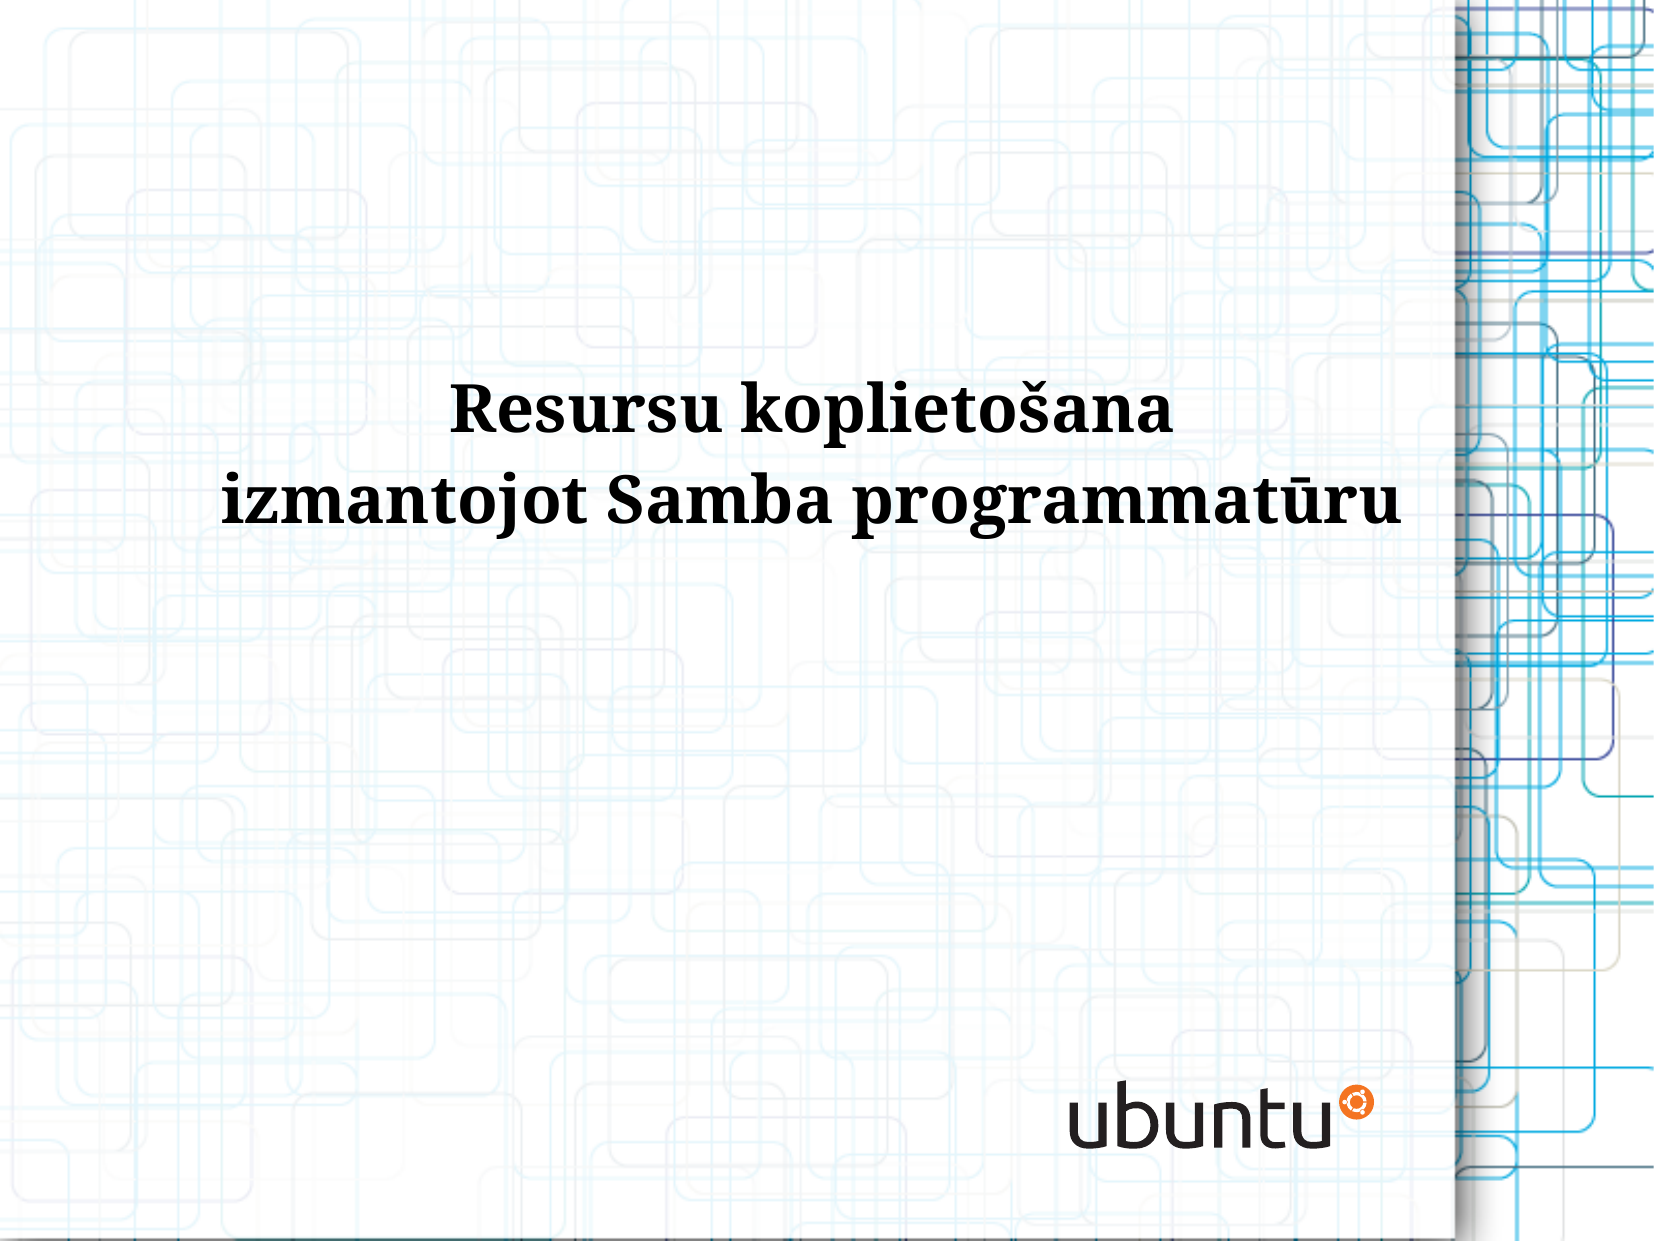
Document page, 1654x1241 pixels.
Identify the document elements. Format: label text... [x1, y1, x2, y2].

picture [0, 0, 1654, 1241]
text_box Resursu koplietošana izmantojot Samba programmatūru [206, 354, 1293, 543]
